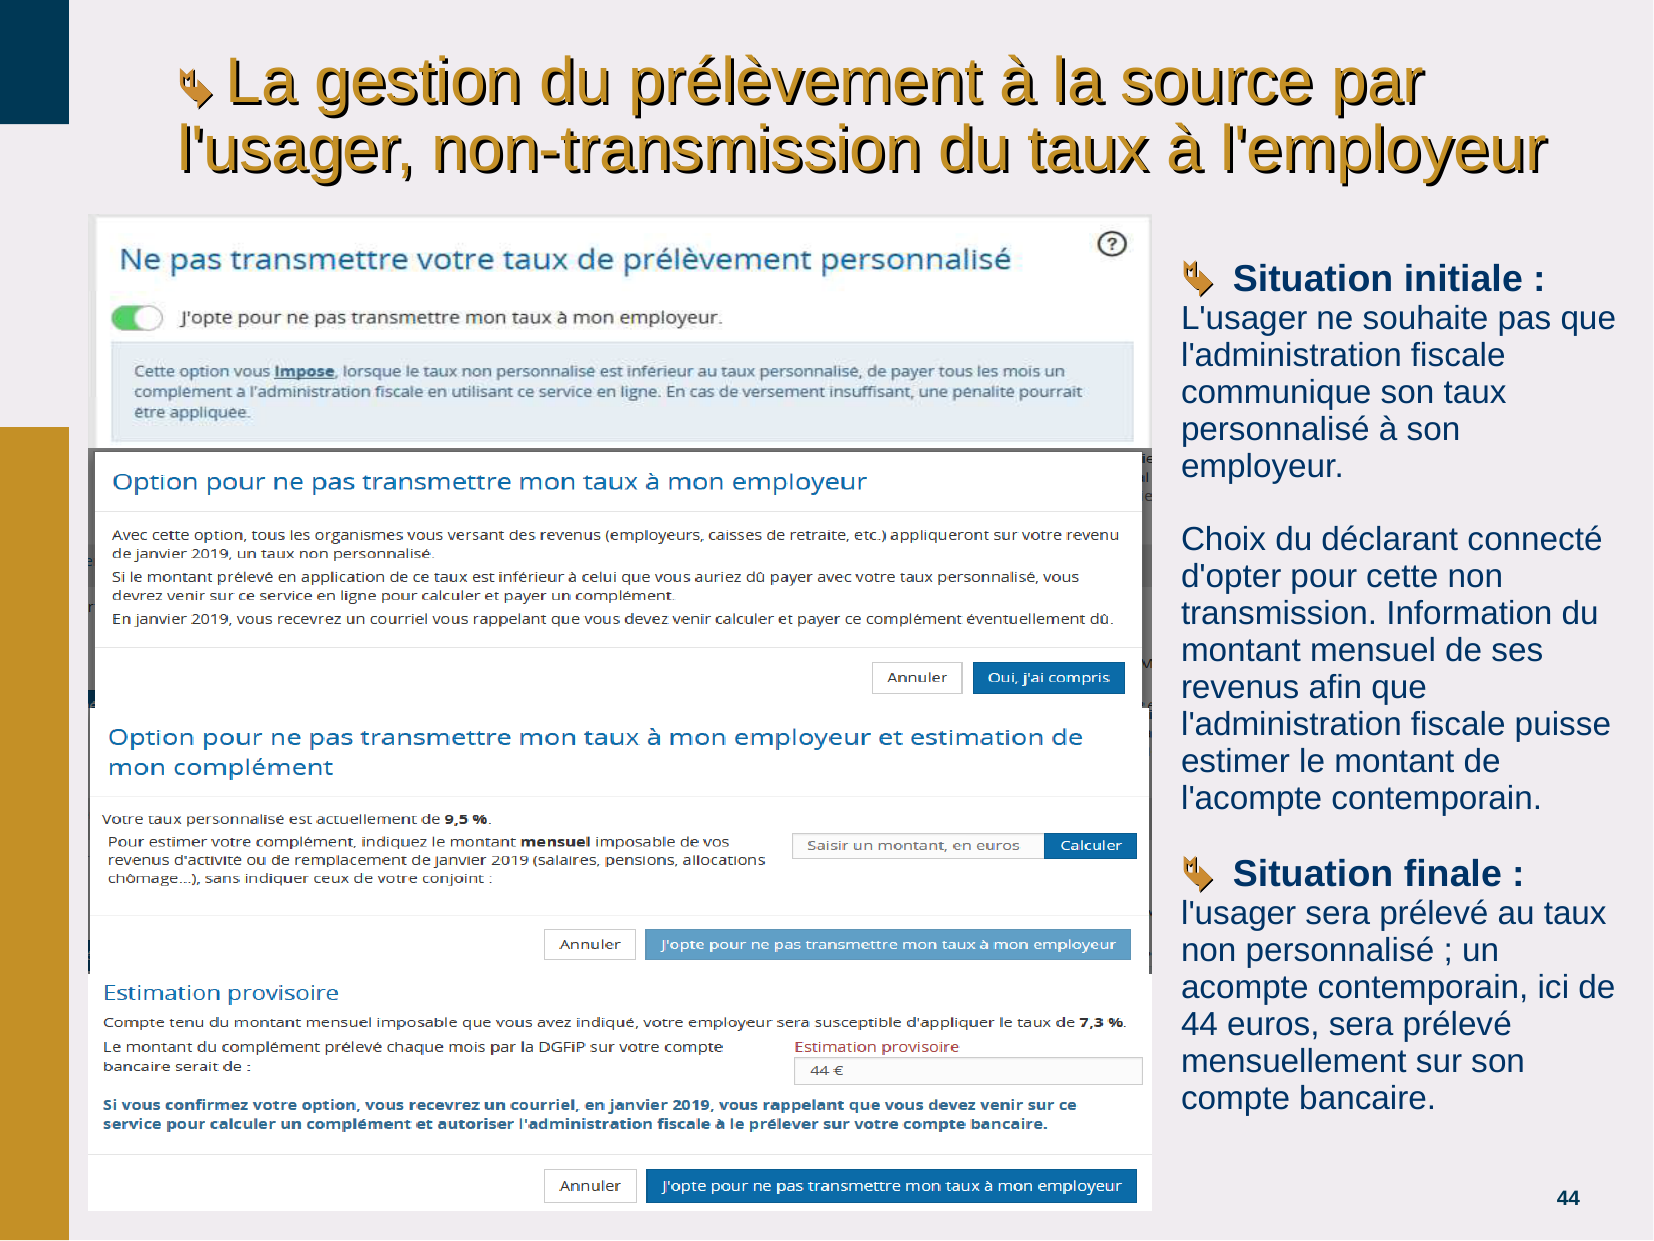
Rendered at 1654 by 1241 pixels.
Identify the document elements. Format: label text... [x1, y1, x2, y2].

picture [88, 214, 1152, 1211]
title  La gestion du prélèvement à la source par l'usager, non-transmission du taux à l'employeur [177, 12, 1595, 221]
list  Situation initiale : L'usager ne souhaite pas que l'administration fiscale communique son taux personnalisé à son employeur. Choix du déclarant connecté d'opter pour cette non transmission. Information du montant mensuel de ses revenus afin que l'administration fiscale puisse estimer le montant de l'acompte contemporain.  Situation finale : l'usager sera prélevé au taux non personnalisé ; un acompte contemporain, ici de 44 euros, sera prélevé mensuellement sur son compte bancaire. [1181, 257, 1625, 1152]
text_box <numéro> [1429, 1181, 1595, 1220]
